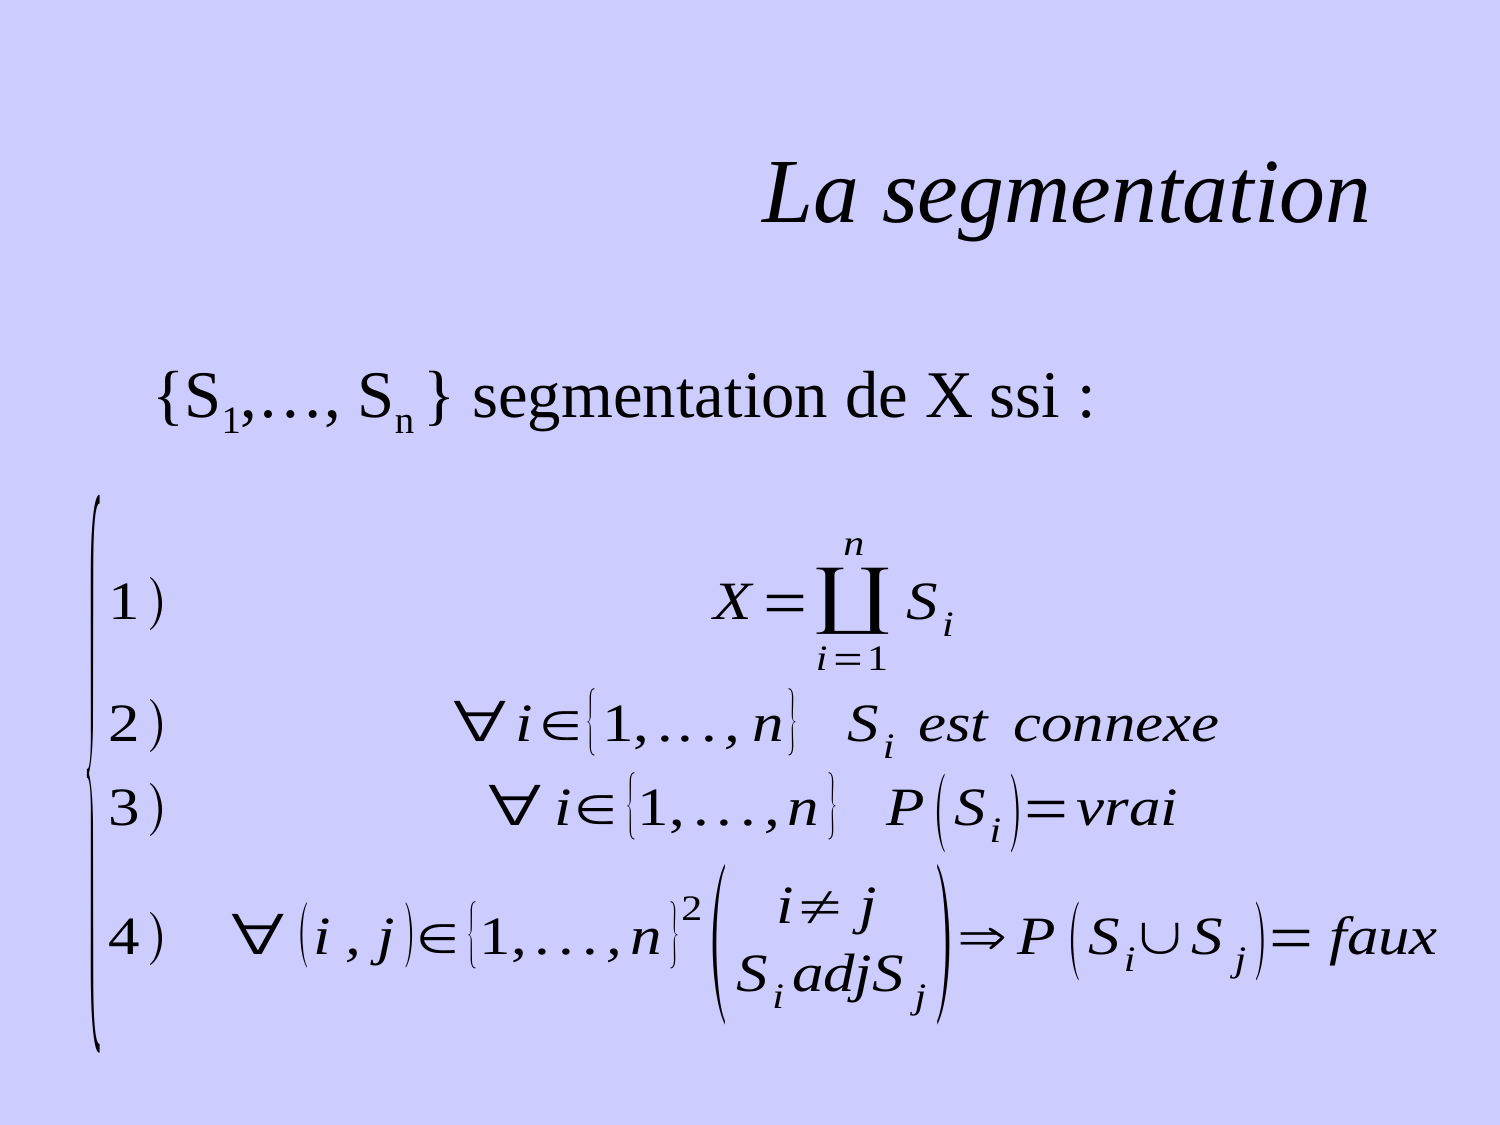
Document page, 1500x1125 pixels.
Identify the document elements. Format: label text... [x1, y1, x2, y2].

title La segmentation [112, 62, 1388, 250]
chart [68, 491, 1466, 1053]
list {S1,…, Sn } segmentation de X ssi : [137, 350, 1413, 491]
